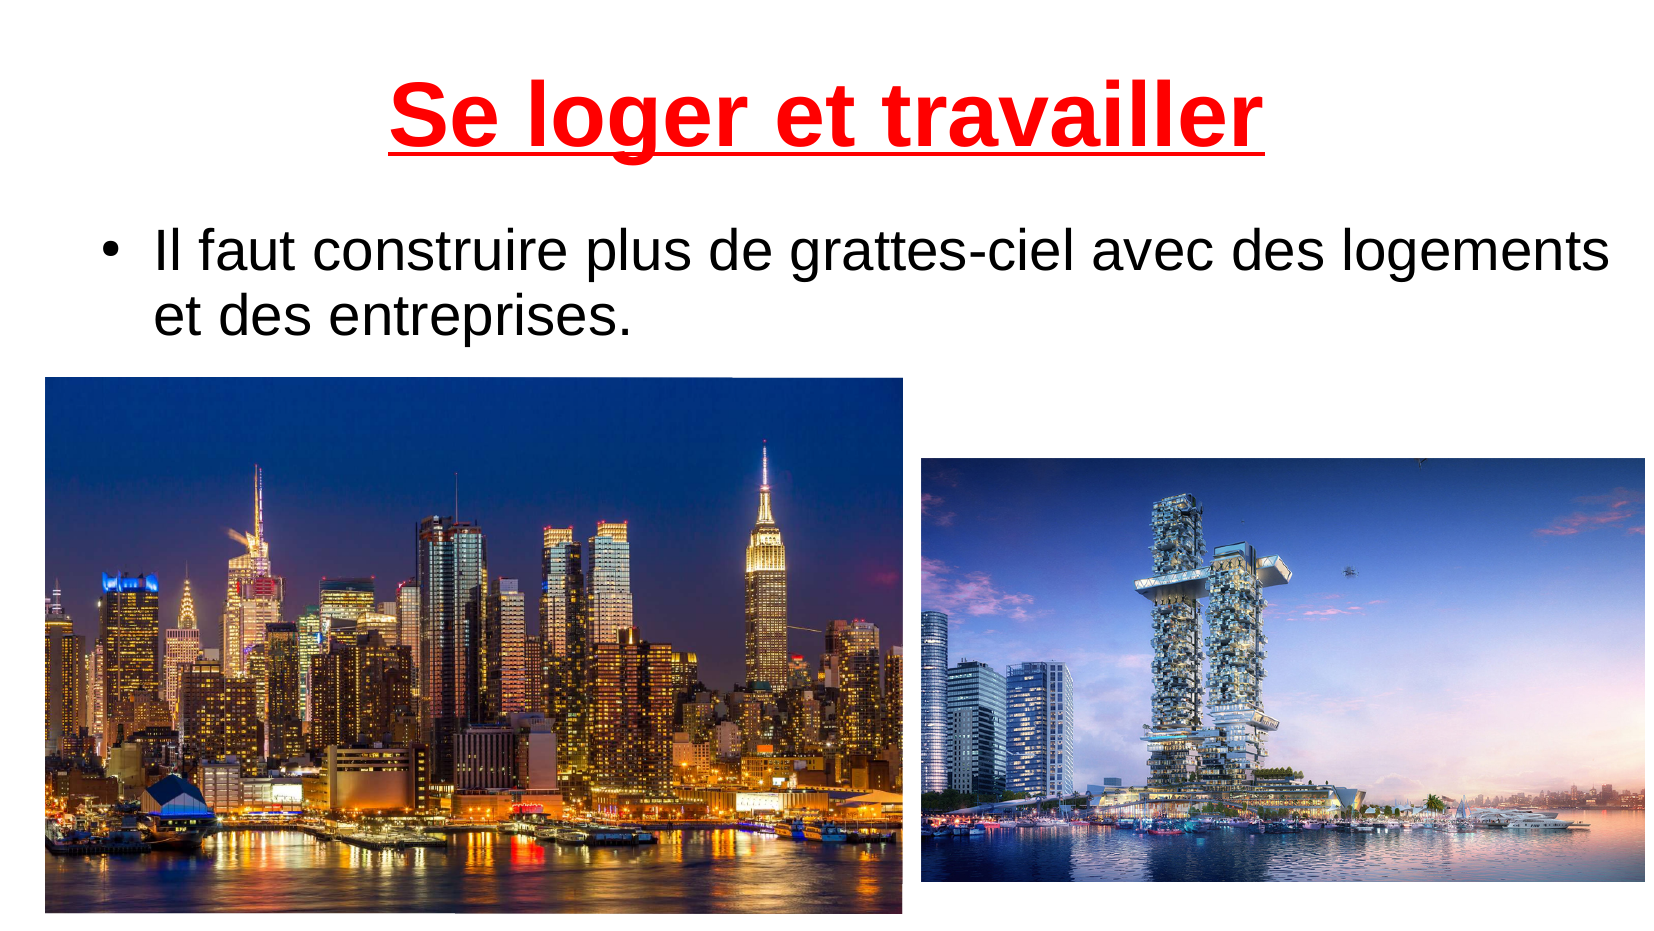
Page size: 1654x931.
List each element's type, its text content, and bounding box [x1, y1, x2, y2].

title Se loger et travailler [82, 37, 1571, 193]
picture [921, 458, 1645, 882]
picture [44, 376, 903, 914]
list Il faut construire plus de grattes-ciel avec des logements et des entreprises. [82, 217, 1645, 931]
